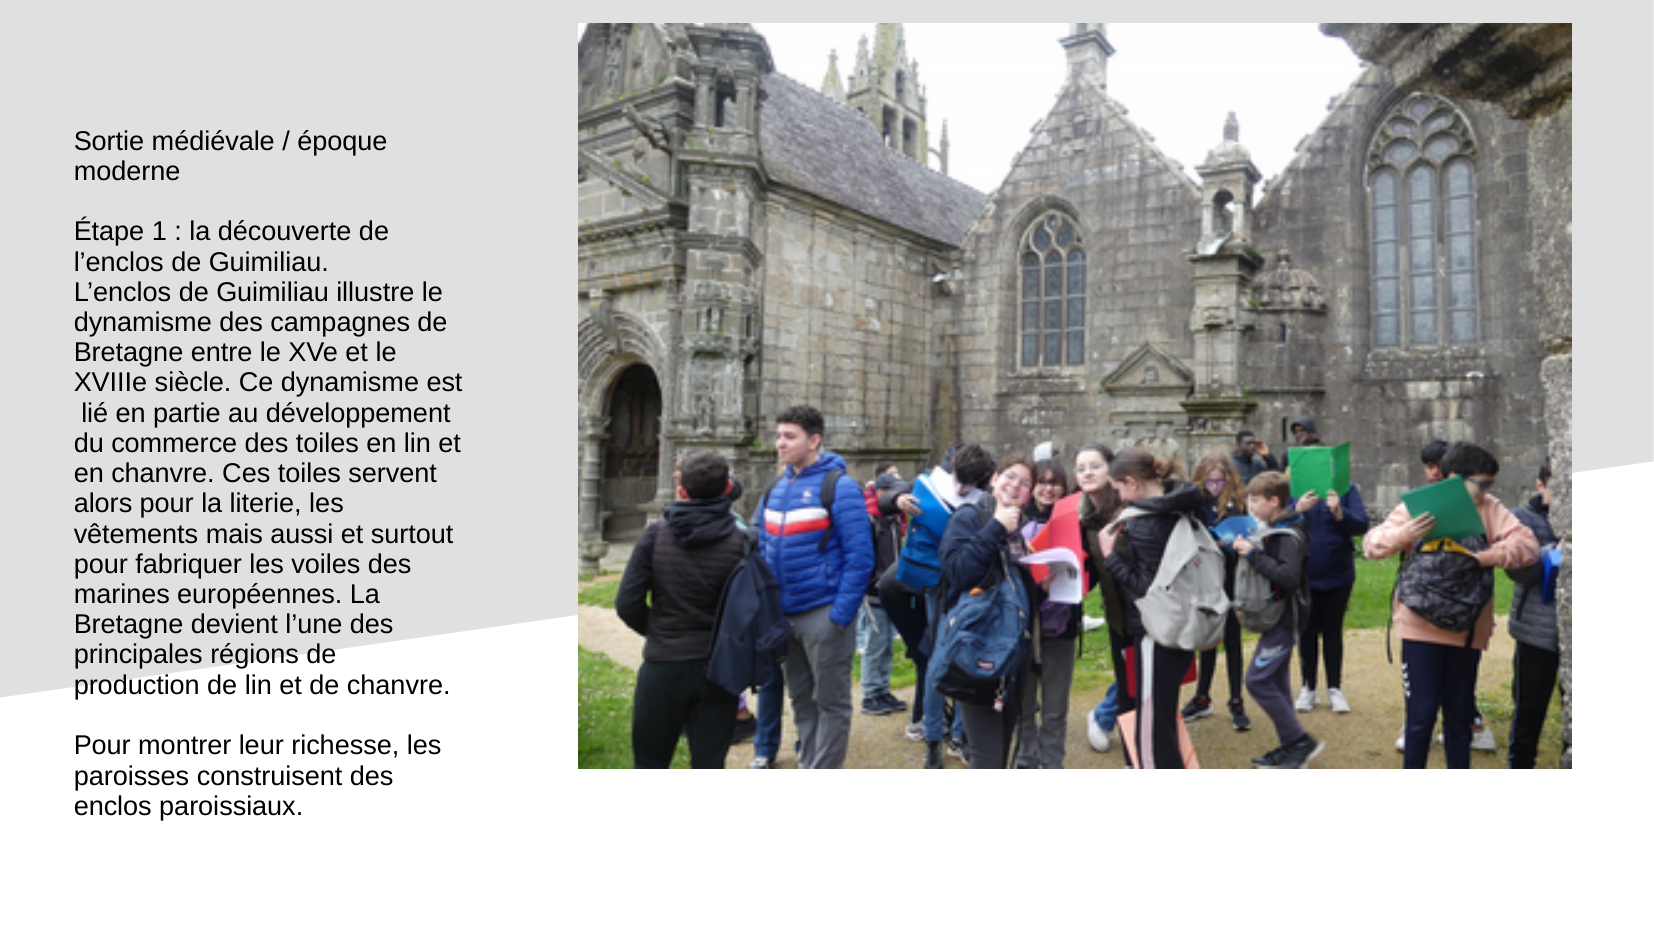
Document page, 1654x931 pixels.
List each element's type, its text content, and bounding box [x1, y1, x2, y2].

text_box Sortie médiévale / époque moderne Étape 1 : la découverte de l’enclos de Guimiliau. L’enclos de Guimiliau illustre le dynamisme des campagnes de Bretagne entre le XVe et le XVIIIe siècle. Ce dynamisme est lié en partie au développement du commerce des toiles en lin et en chanvre. Ces toiles servent alors pour la literie, les vêtements mais aussi et surtout pour fabriquer les voiles des marines européennes. La Bretagne devient l’une des principales régions de production de lin et de chanvre. Pour montrer leur richesse, les paroisses construisent des enclos paroissiaux. [59, 118, 485, 829]
picture [578, 23, 1572, 769]
